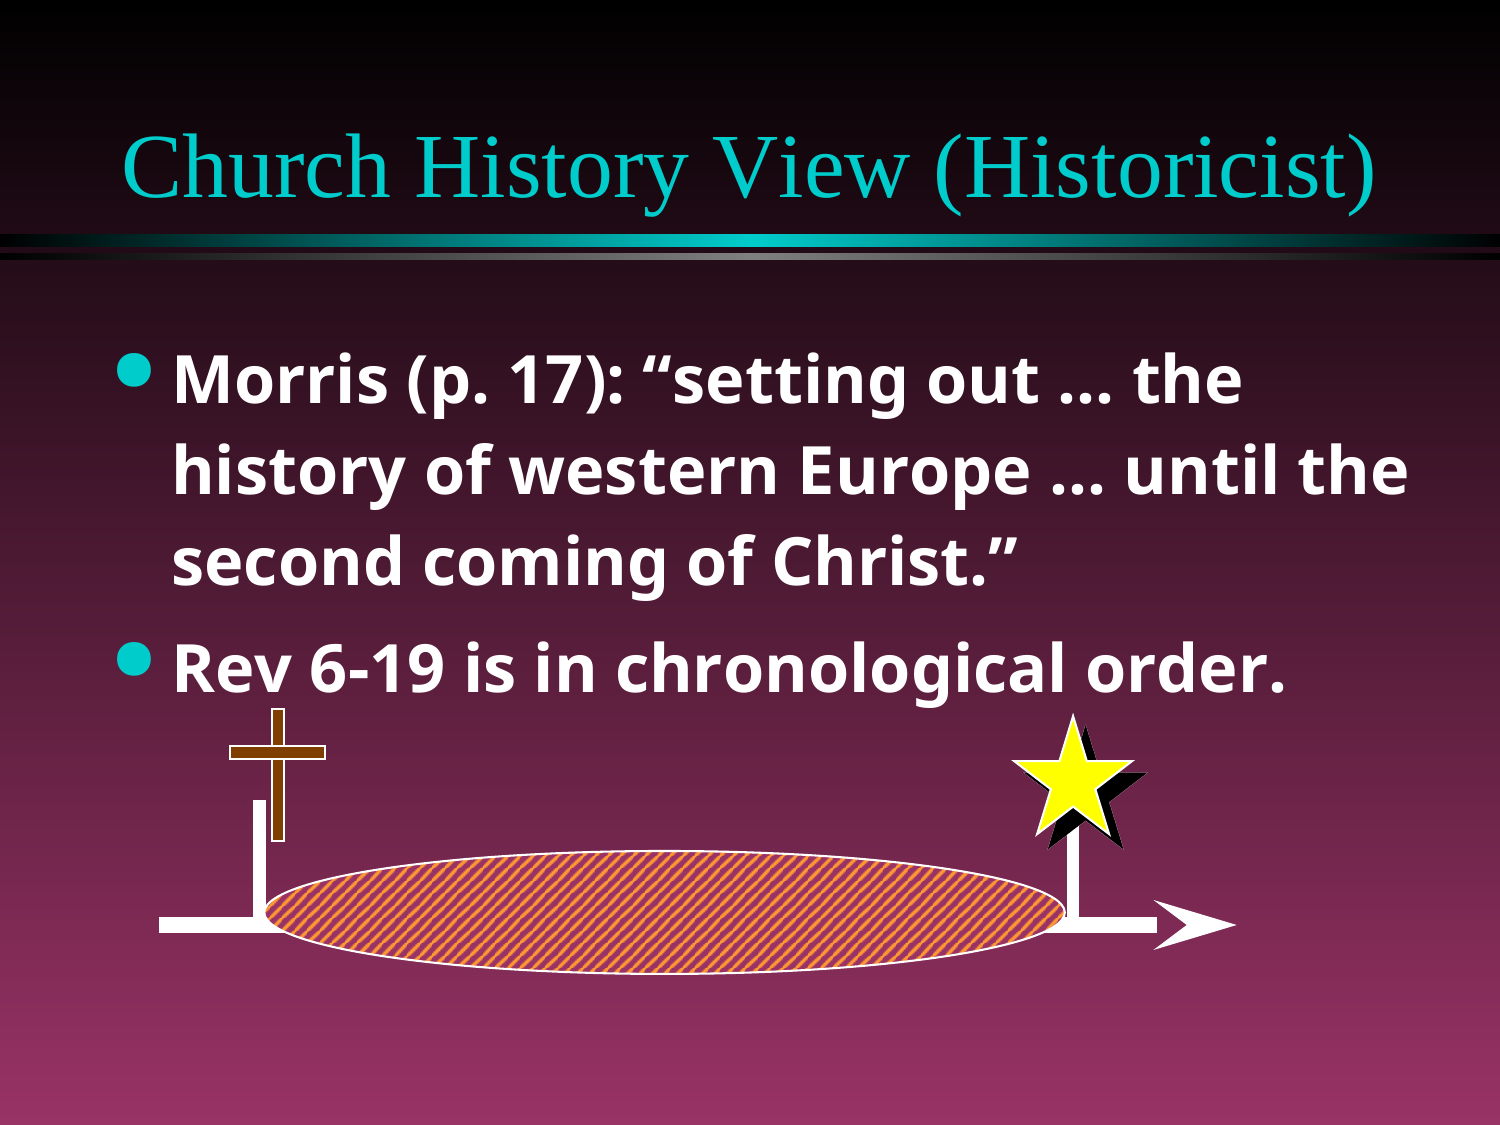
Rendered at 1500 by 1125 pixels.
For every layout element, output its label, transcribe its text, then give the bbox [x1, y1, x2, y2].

title Church History View (Historicist) [39, 37, 1461, 225]
text_box [230, 708, 326, 842]
text_box [264, 850, 1065, 974]
text_box [1014, 716, 1132, 835]
list Morris (p. 17): “setting out … the history of western Europe … until the second coming of Christ.” Rev 6-19 is in chronological order. [99, 324, 1450, 620]
